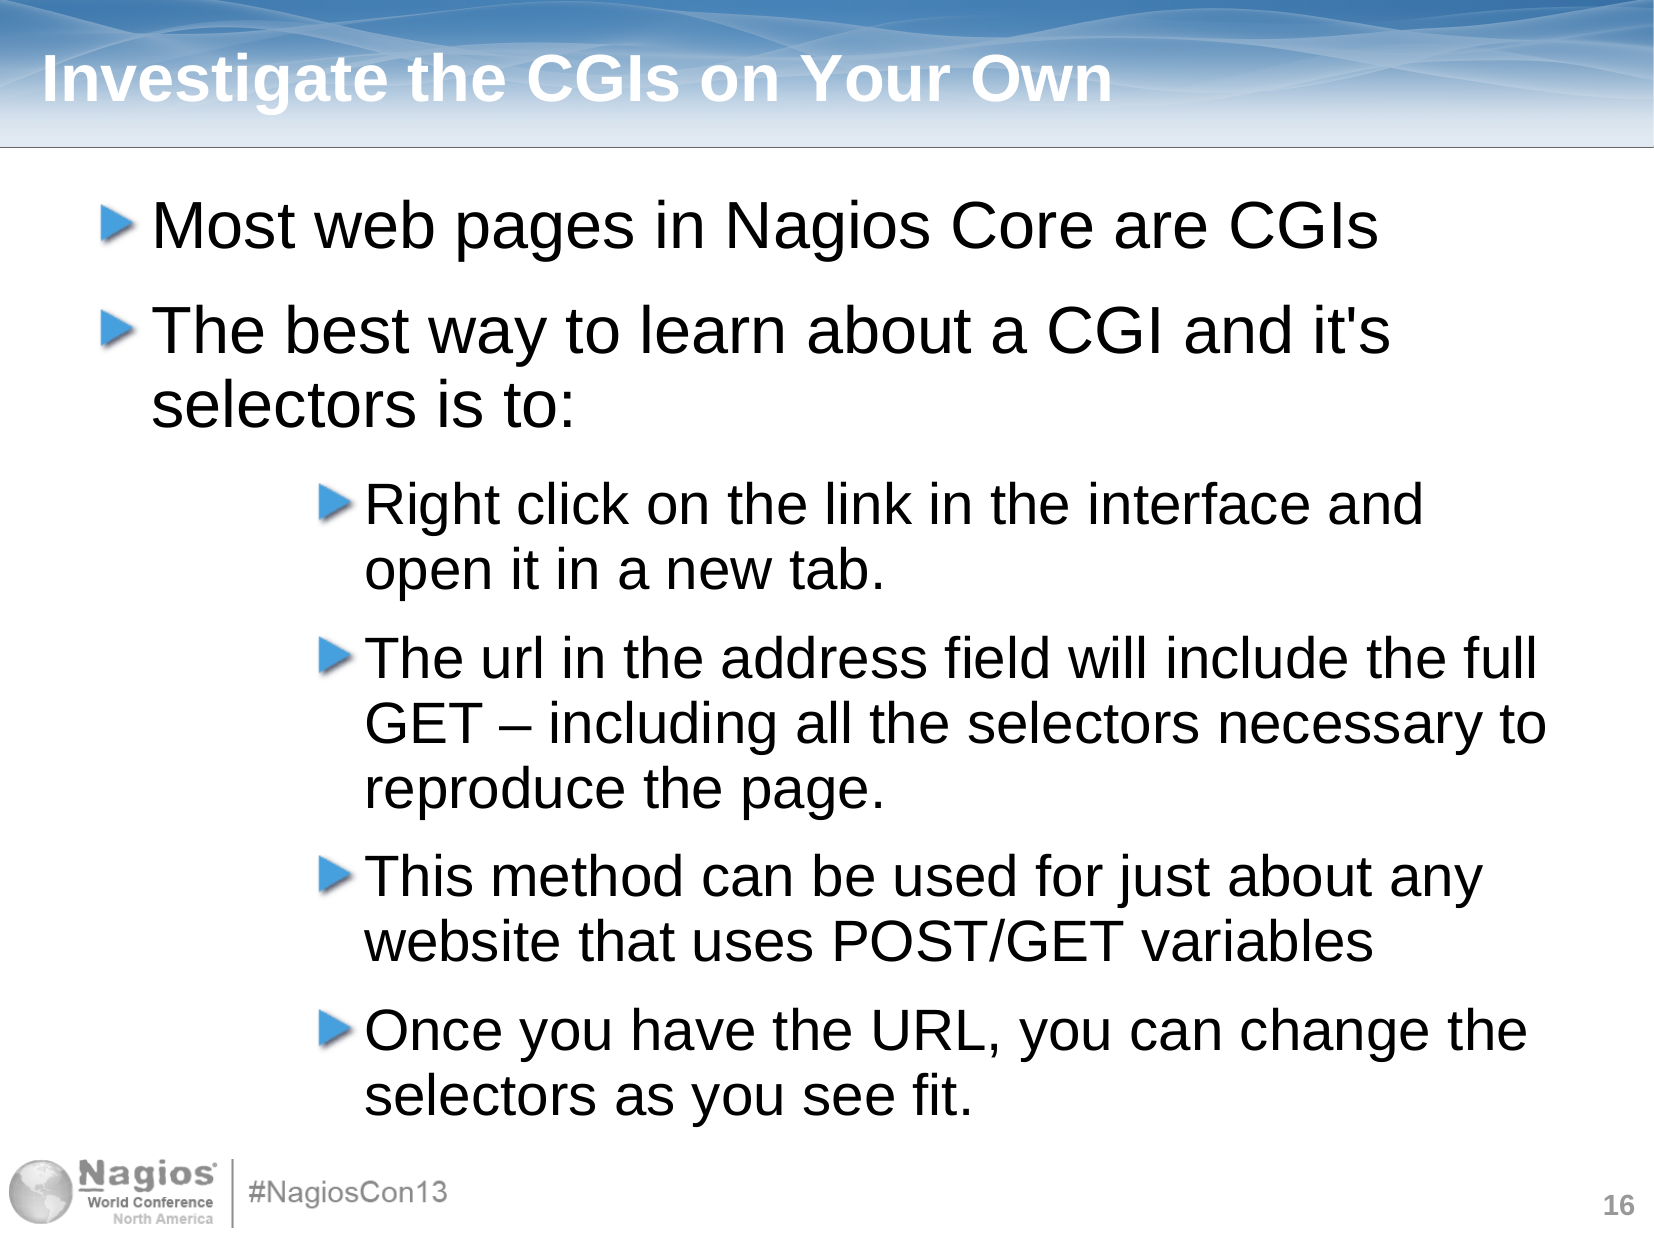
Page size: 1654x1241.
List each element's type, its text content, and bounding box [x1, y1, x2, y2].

list Most web pages in Nagios Core are CGIs The best way to learn about a CGI and it's selectors is to: Right click on the link in the interface and open it in a new tab. The url in the address field will include the full GET – including all the selectors necessary to reproduce the page. This method can be used for just about any website that uses POST/GET variables Once you have the URL, you can change the selectors as you see fit. [80, 188, 1569, 1128]
picture [0, 0, 1654, 147]
title Investigate the CGIs on Your Own [41, 29, 1248, 127]
picture [9, 1159, 453, 1228]
